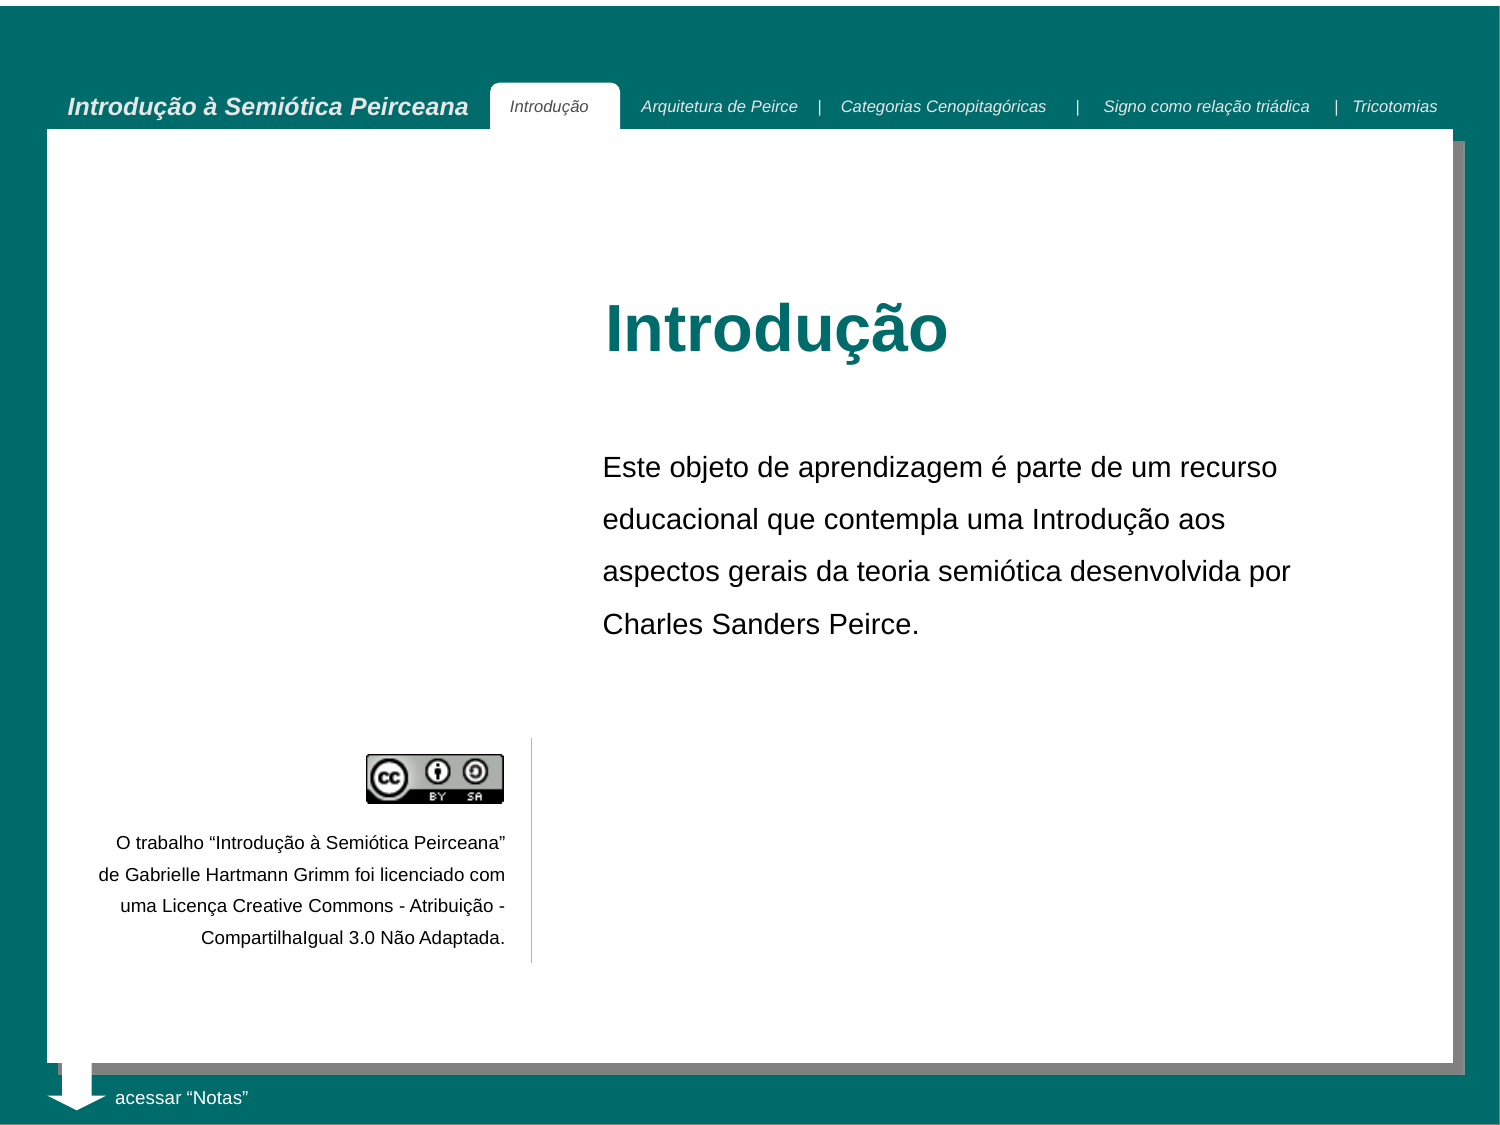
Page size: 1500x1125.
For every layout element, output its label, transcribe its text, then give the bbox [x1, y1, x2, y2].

title Introdução [590, 277, 1075, 385]
text_box acessar “Notas” [100, 1080, 278, 1116]
picture [366, 754, 504, 804]
text_box Este objeto de aprendizagem é parte de um recurso educacional que contempla uma Introdução aos aspectos gerais da teoria semiótica desenvolvida por Charles Sanders Peirce. [587, 422, 1347, 648]
text_box O trabalho “Introdução à Semiótica Peirceana” de Gabrielle Hartmann Grimm foi licenciado com uma Licença Creative Commons - Atribuição - CompartilhaIgual 3.0 Não Adaptada. [82, 814, 520, 945]
text_box [47, 1051, 100, 1111]
